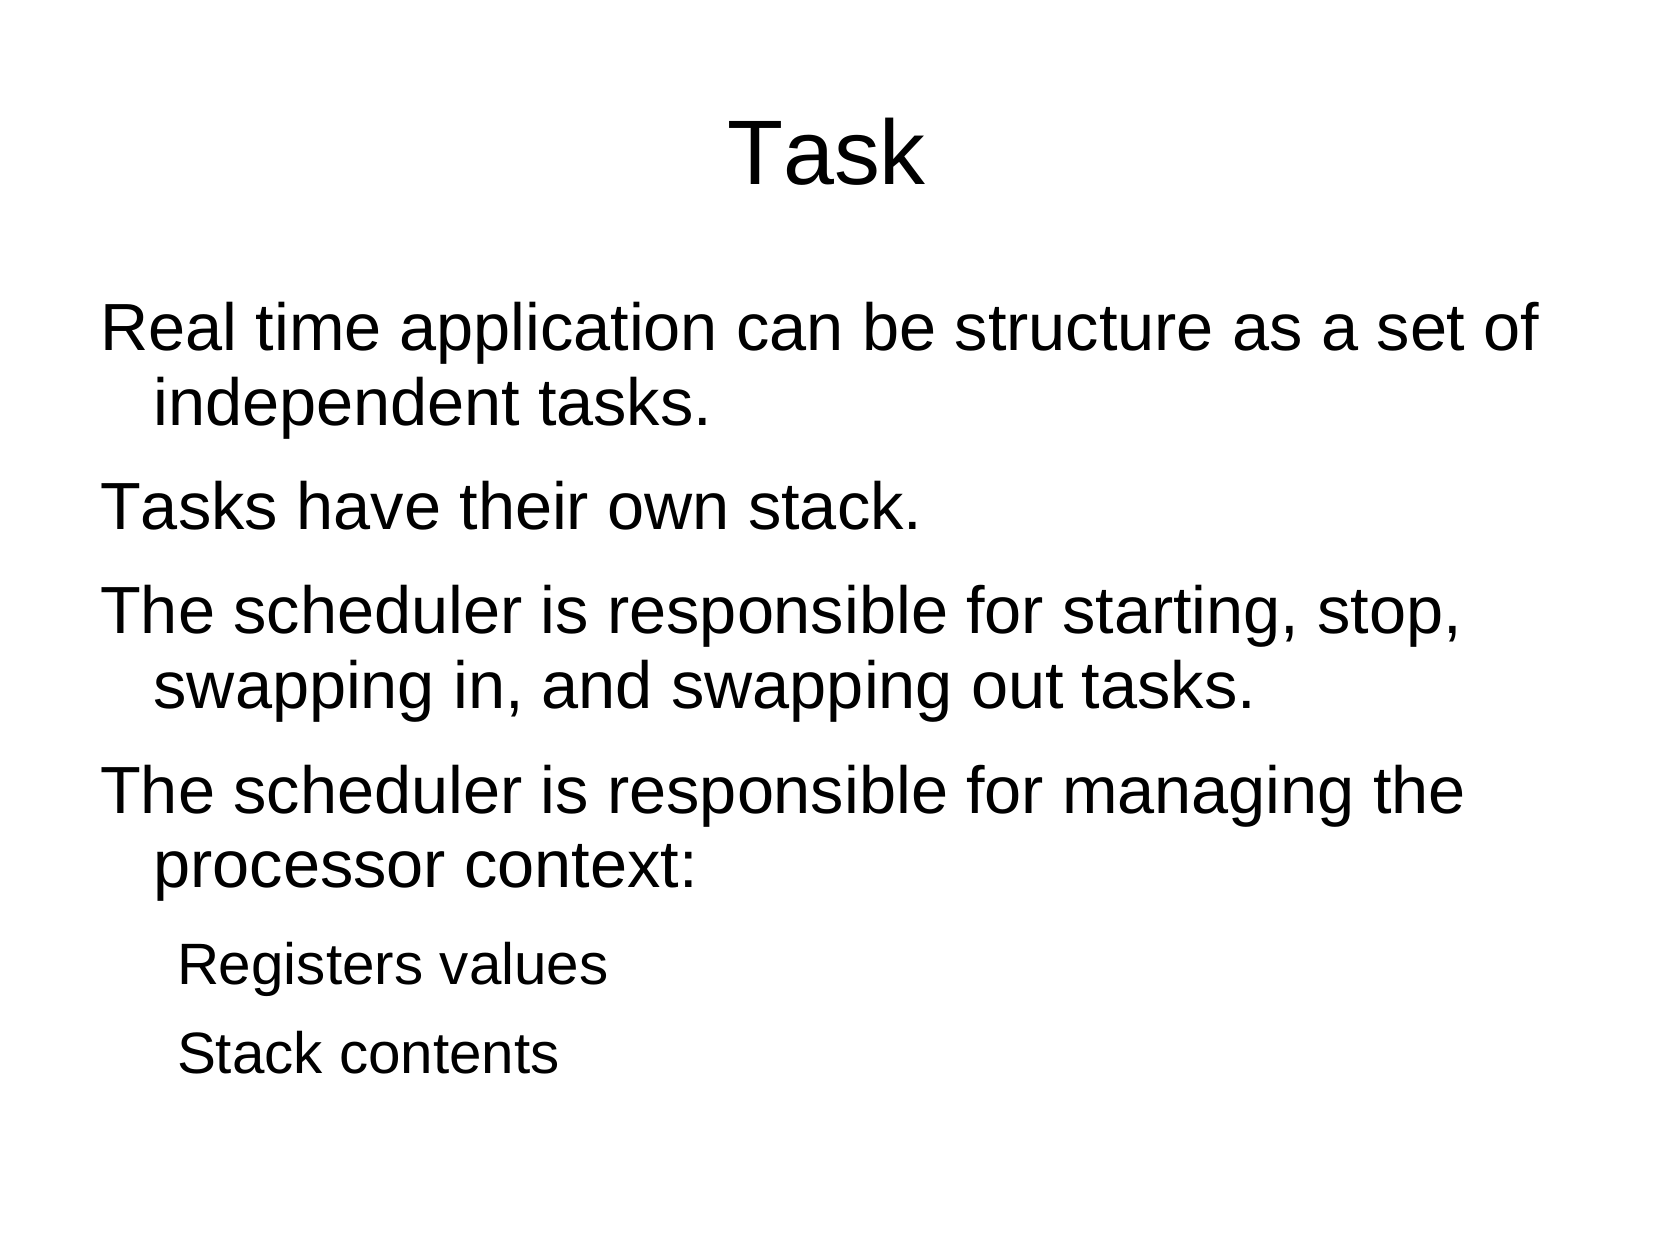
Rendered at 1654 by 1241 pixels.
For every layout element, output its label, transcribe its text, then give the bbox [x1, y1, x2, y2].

list Real time application can be structure as a set of independent tasks. Tasks have their own stack. The scheduler is responsible for starting, stop, swapping in, and swapping out tasks. The scheduler is responsible for managing the processor context: Registers values Stack contents [82, 290, 1571, 1109]
title Task [82, 49, 1571, 257]
